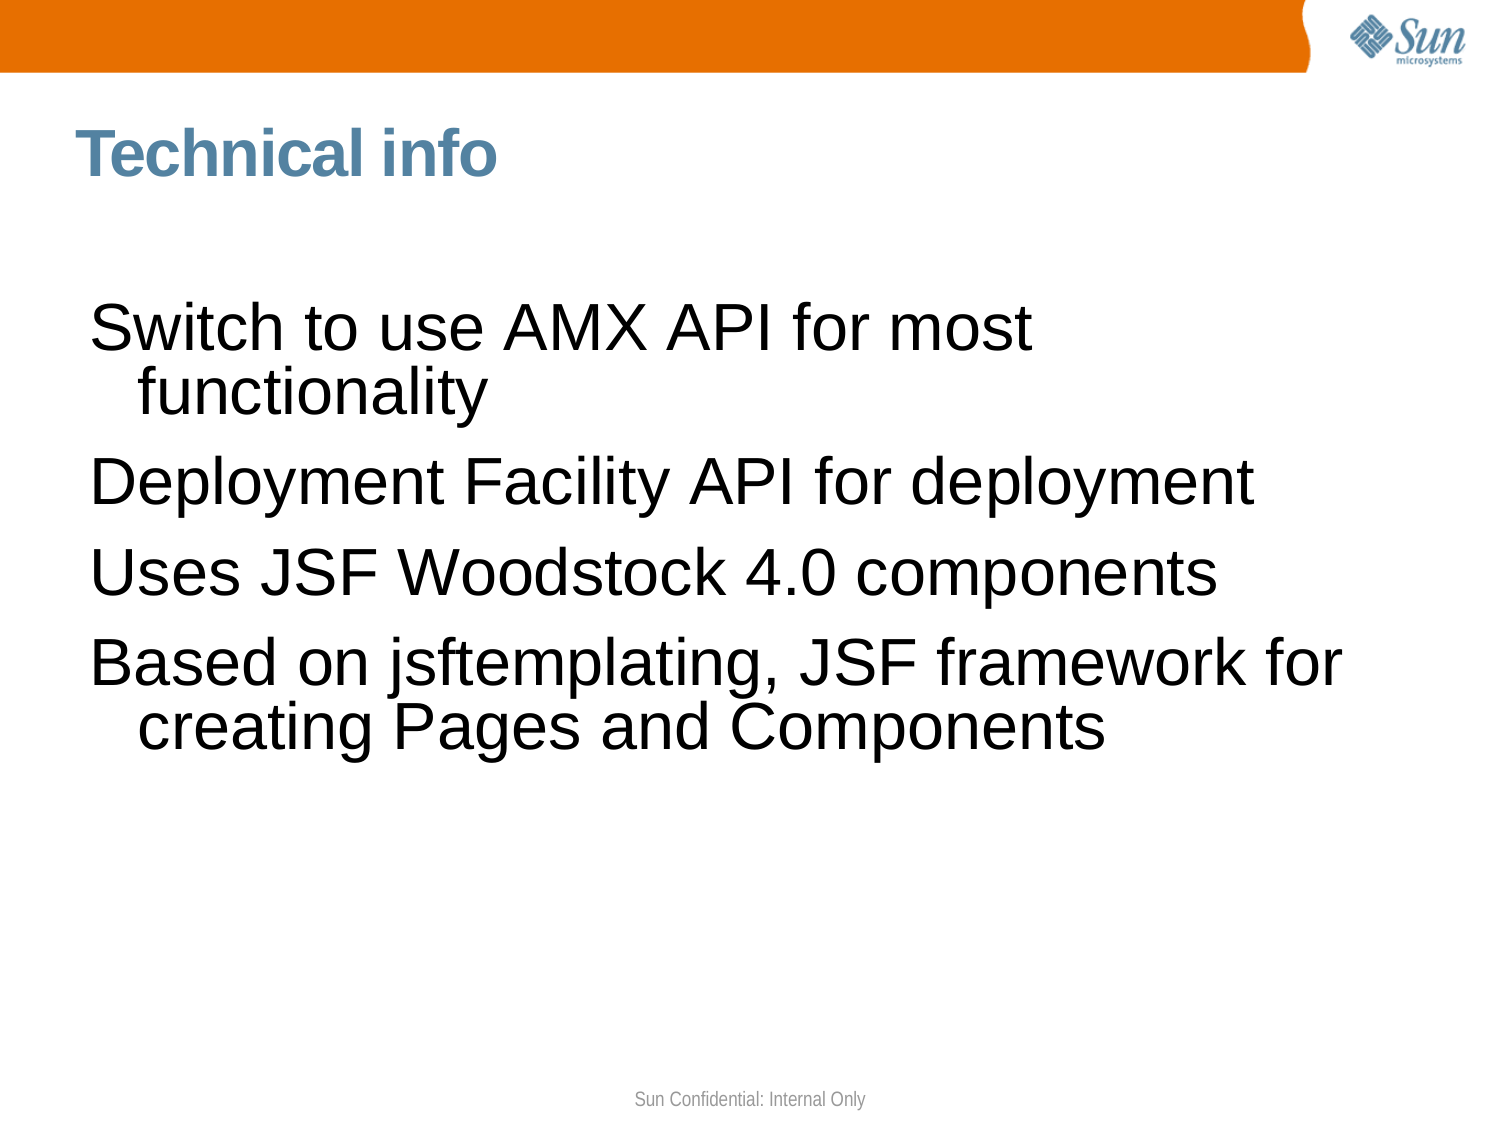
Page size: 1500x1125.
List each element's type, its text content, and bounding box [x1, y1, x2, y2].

list [64, 257, 1402, 1089]
picture [0, 0, 1500, 75]
title Technical info [75, 122, 1438, 227]
text_box Switch to use AMX API for most functionality Deployment Facility API for deployment Uses JSF Woodstock 4.0 components Based on jsftemplating, JSF framework for creating Pages and Components [70, 299, 1388, 1013]
